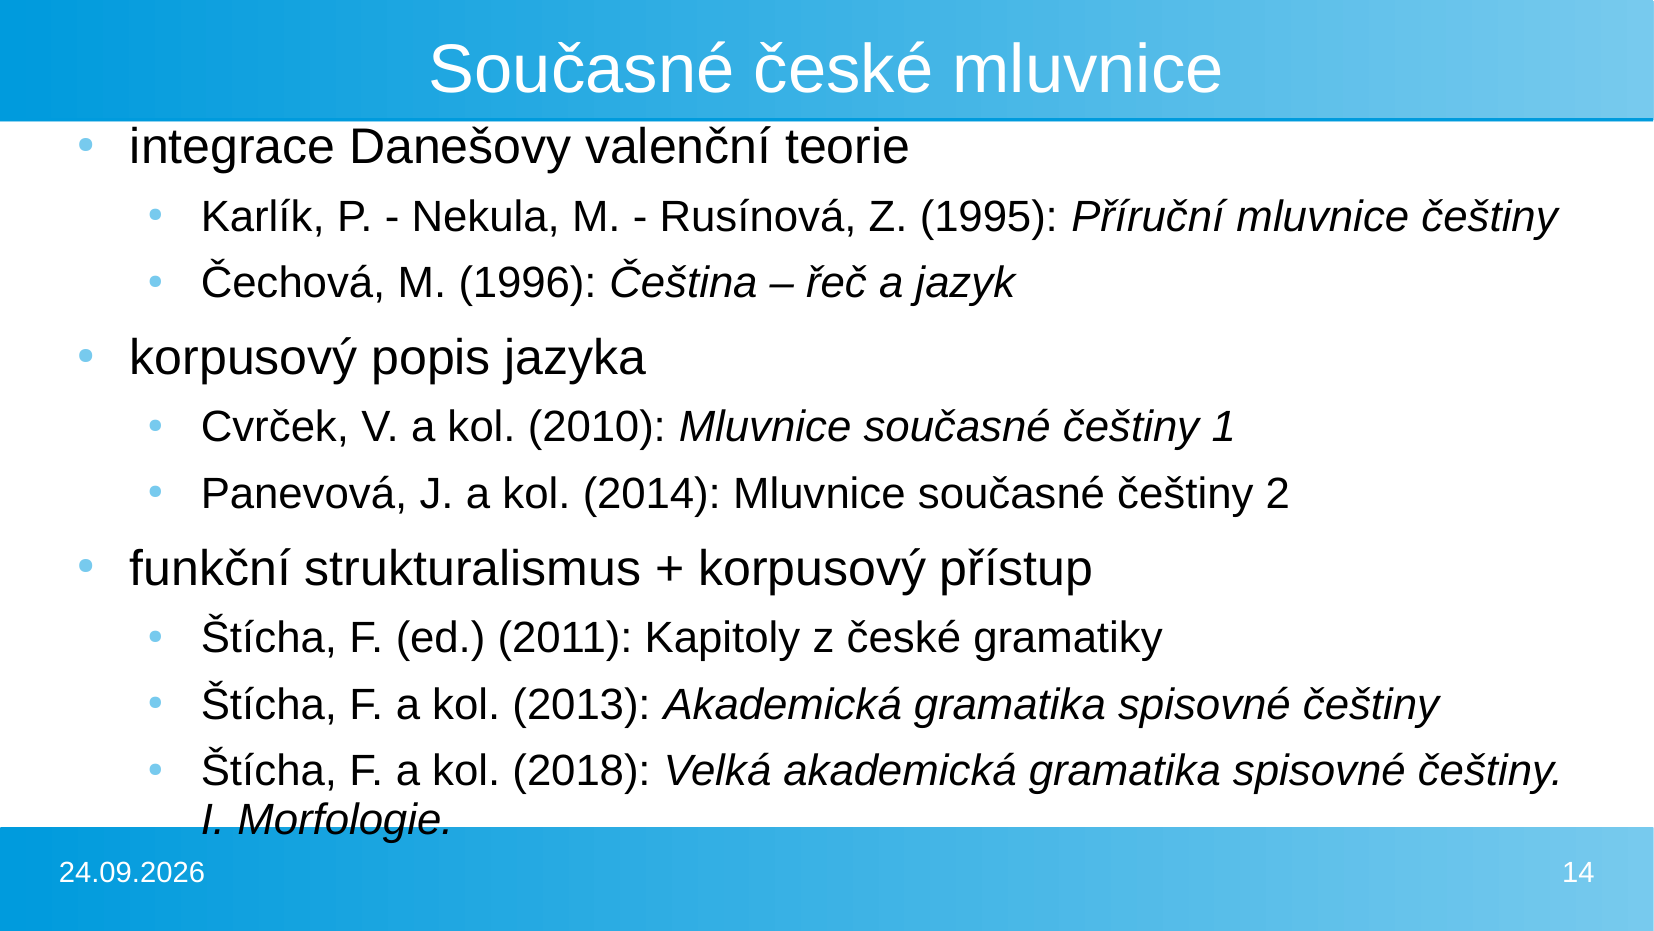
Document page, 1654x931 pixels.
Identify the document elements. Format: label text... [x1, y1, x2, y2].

list integrace Danešovy valenční teorie Karlík, P. - Nekula, M. - Rusínová, Z. (1995): Příruční mluvnice češtiny Čechová, M. (1996): Čeština – řeč a jazyk korpusový popis jazyka Cvrček, V. a kol. (2010): Mluvnice současné češtiny 1 Panevová, J. a kol. (2014): Mluvnice současné češtiny 2 funkční strukturalismus + korpusový přístup Štícha, F. (ed.) (2011): Kapitoly z české gramatiky Štícha, F. a kol. (2013): Akademická gramatika spisovné češtiny Štícha, F. a kol. (2018): Velká akademická gramatika spisovné češtiny. I. Morfologie. [59, 118, 1595, 857]
title Současné české mluvnice [59, 29, 1595, 108]
